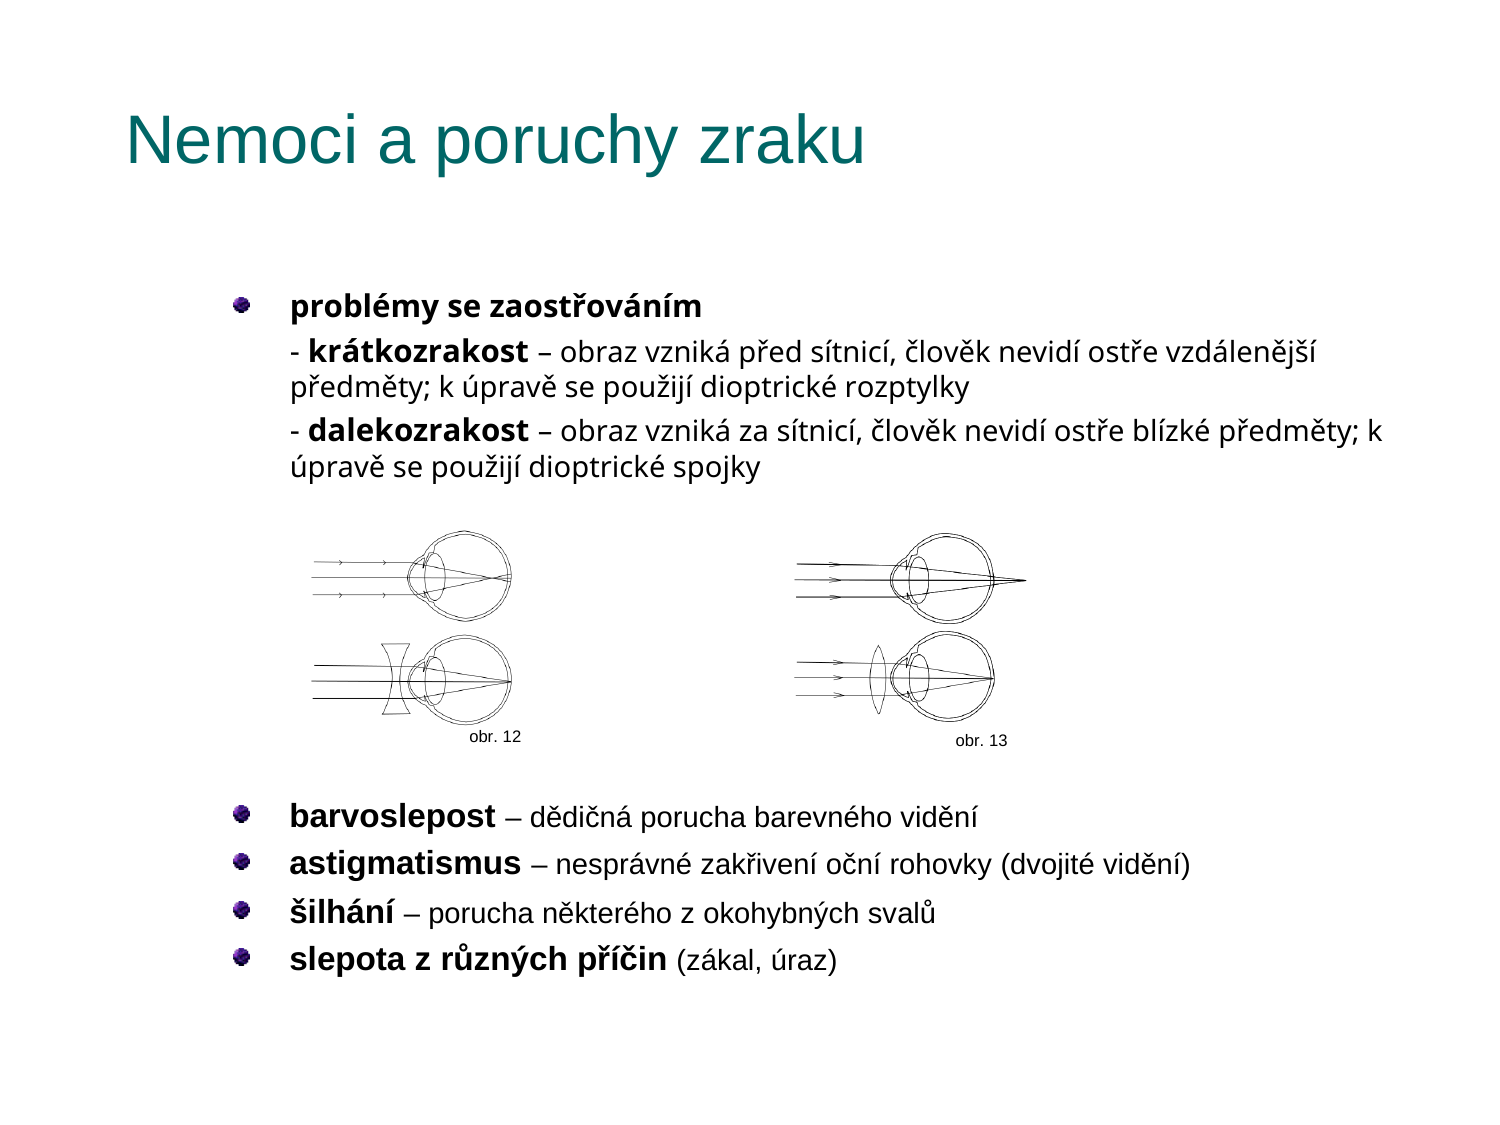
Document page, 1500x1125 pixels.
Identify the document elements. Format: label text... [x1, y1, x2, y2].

picture [233, 948, 250, 966]
picture [761, 479, 1046, 764]
list problémy se zaostřováním - krátkozrakost – obraz vzniká před sítnicí, člověk nevidí ostře vzdálenější předměty; k úpravě se použijí dioptrické rozptylky - dalekozrakost – obraz vzniká za sítnicí, člověk nevidí ostře blízké předměty; k úpravě se použijí dioptrické spojky [218, 278, 1436, 684]
text_box obr. 12 [454, 718, 561, 754]
text_box obr. 13 [940, 722, 1048, 759]
picture [277, 515, 562, 743]
text_box barvoslepost – dědičná porucha barevného vidění astigmatismus – nesprávné zakřivení oční rohovky (dvojité vidění) šilhání – porucha některého z okohybných svalů slepota z různých příčin (zákal, úraz) [218, 786, 1341, 1000]
picture [233, 805, 250, 823]
picture [233, 853, 250, 870]
picture [233, 901, 250, 919]
text_box Nemoci a poruchy zraku [110, 42, 1129, 185]
